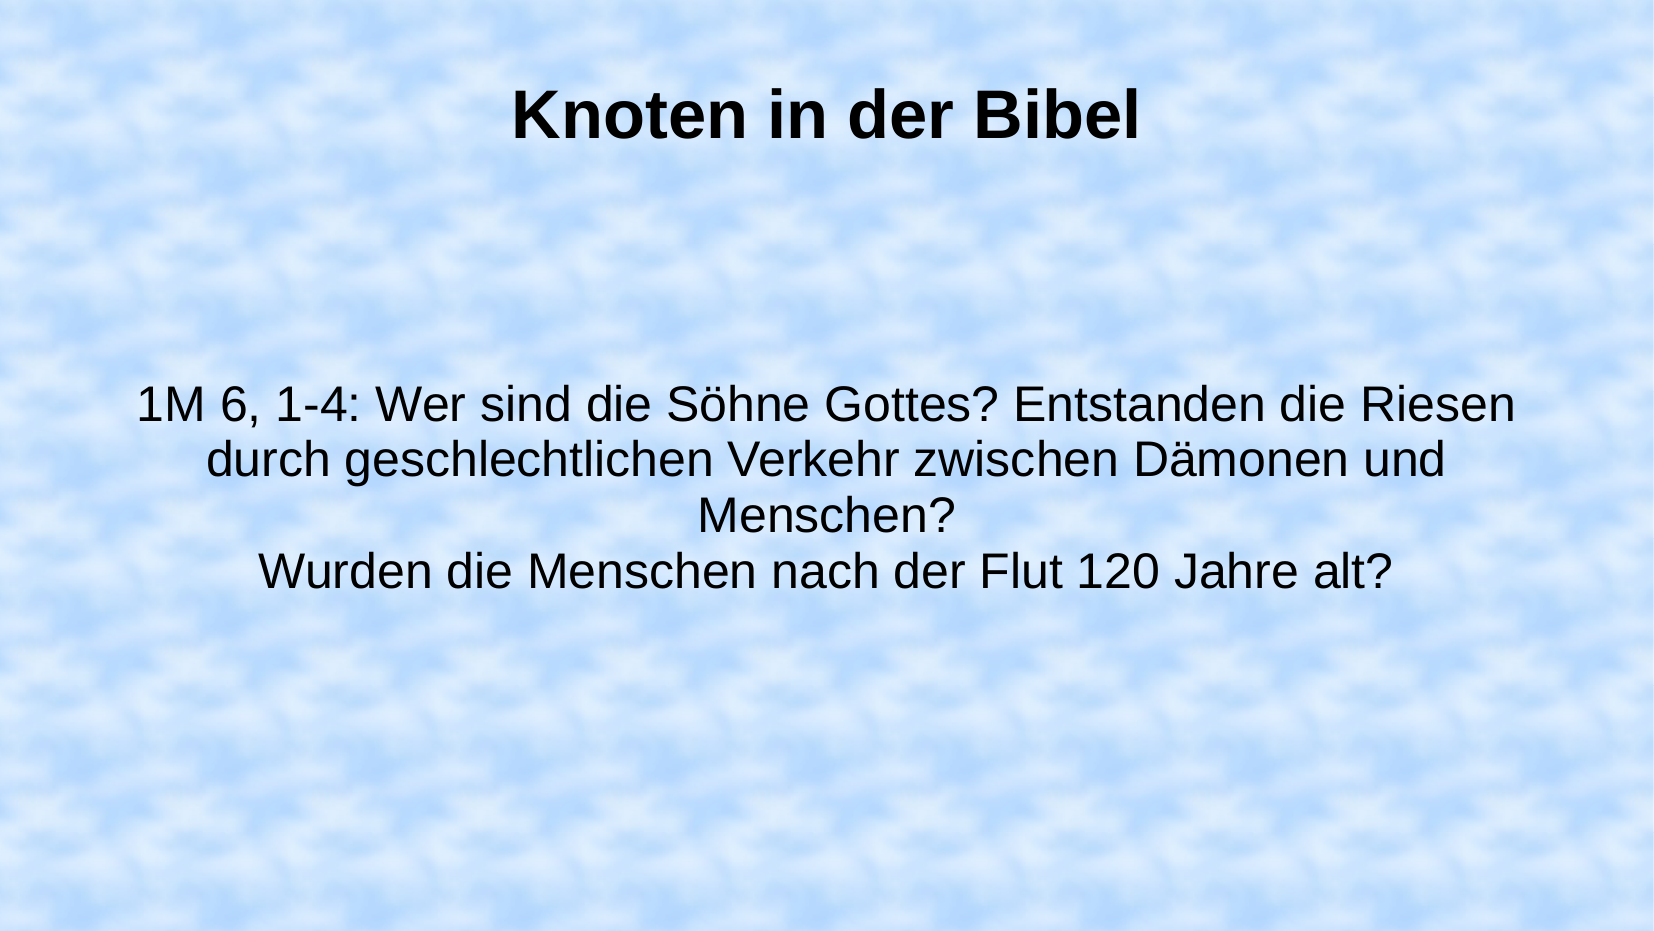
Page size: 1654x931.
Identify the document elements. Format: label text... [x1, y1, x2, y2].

title Knoten in der Bibel [82, 37, 1571, 193]
subtitle 1M 6, 1-4: Wer sind die Söhne Gottes? Entstanden die Riesen durch geschlechtlichen Verkehr zwischen Dämonen und Menschen? Wurden die Menschen nach der Flut 120 Jahre alt? [82, 217, 1571, 758]
picture [0, 0, 1654, 931]
